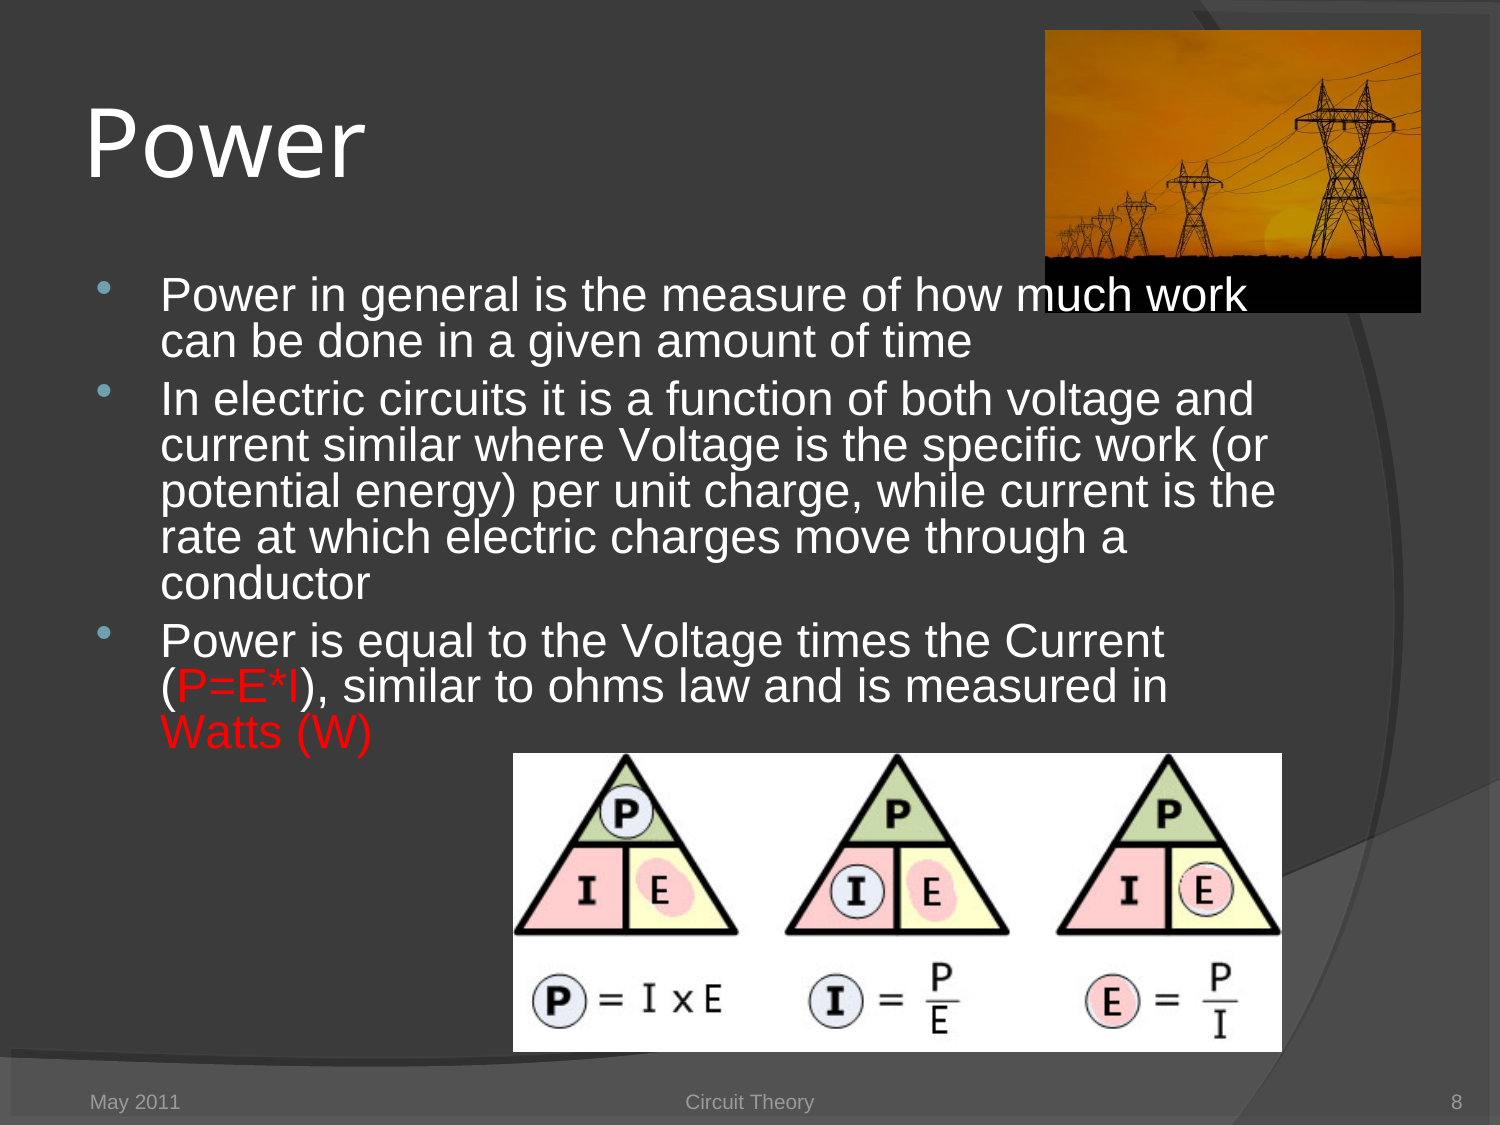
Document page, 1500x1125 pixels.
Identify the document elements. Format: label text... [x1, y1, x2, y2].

picture [1045, 30, 1421, 313]
title Power [74, 45, 1300, 233]
list Power in general is the measure of how much work can be done in a given amount of time In electric circuits it is a function of both voltage and current similar where Voltage is the specific work (or potential energy) per unit charge, while current is the rate at which electric charges move through a conductor Power is equal to the Voltage times the Current (P=E*I), similar to ohms law and is measured in Watts (W) [76, 267, 1302, 799]
text_box May 2011 [74, 1053, 426, 1114]
text_box Circuit Theory [512, 1053, 988, 1114]
picture [513, 753, 1282, 1052]
text_box <number> [1337, 1053, 1463, 1114]
